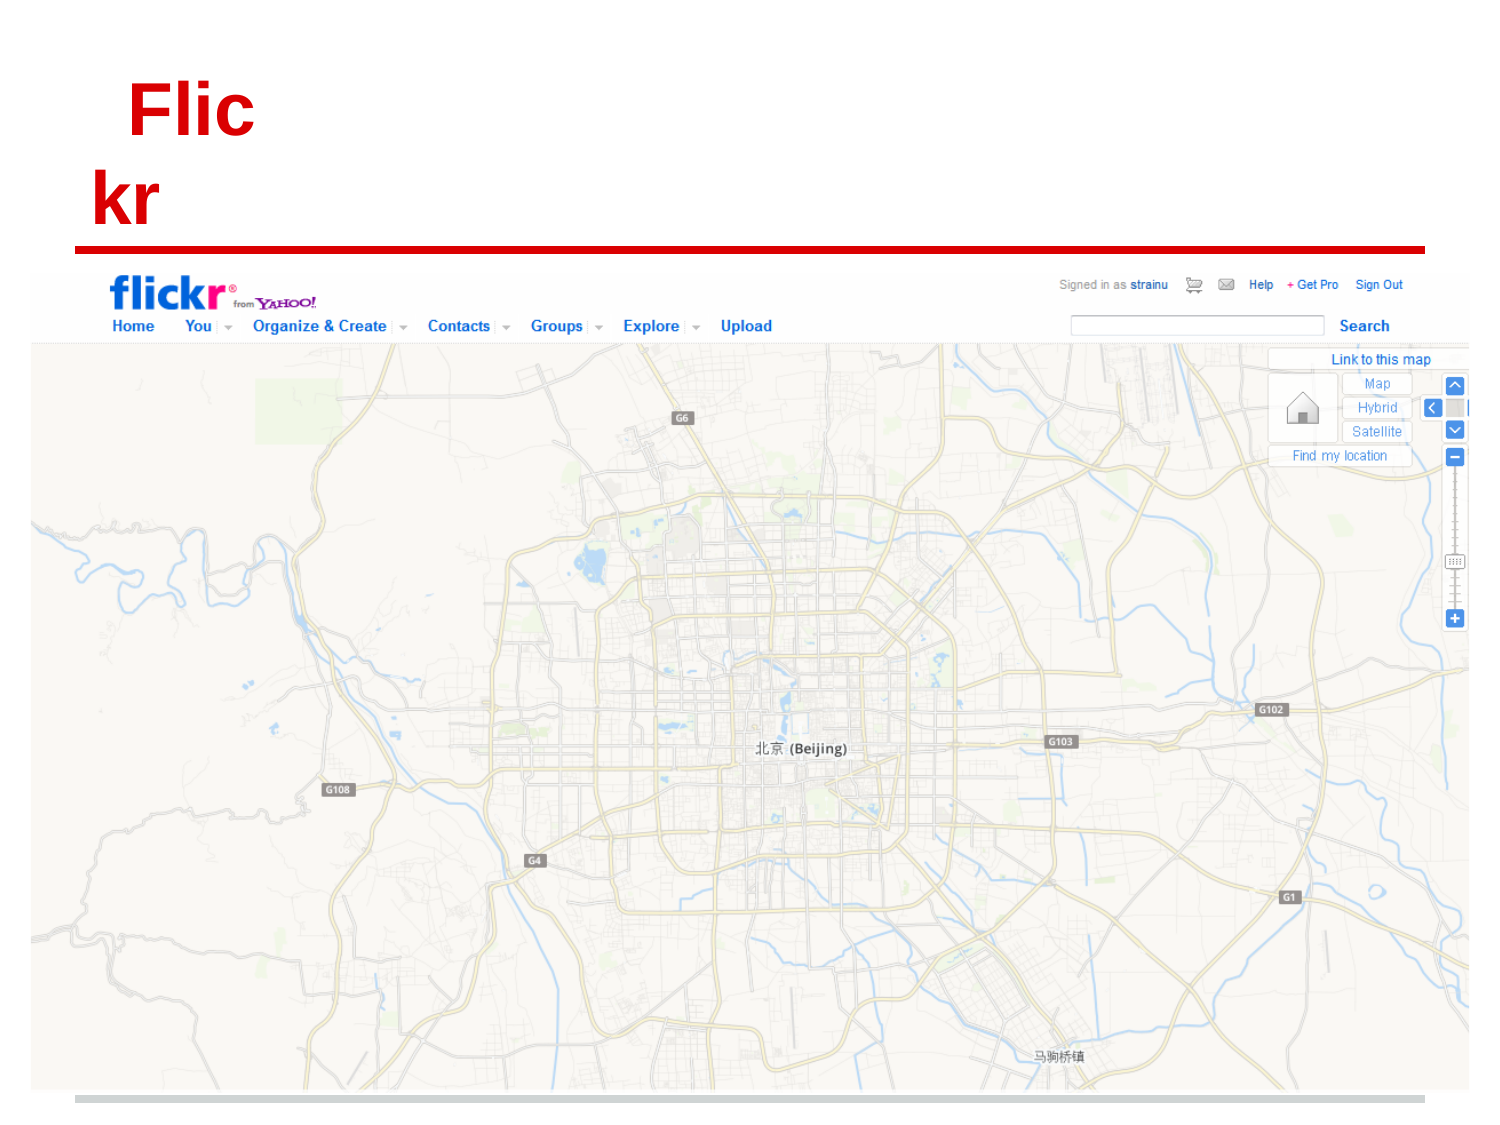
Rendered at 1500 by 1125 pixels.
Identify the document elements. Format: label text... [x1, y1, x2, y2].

title Flickr [75, 45, 1426, 233]
text_box [31, 274, 1469, 1093]
